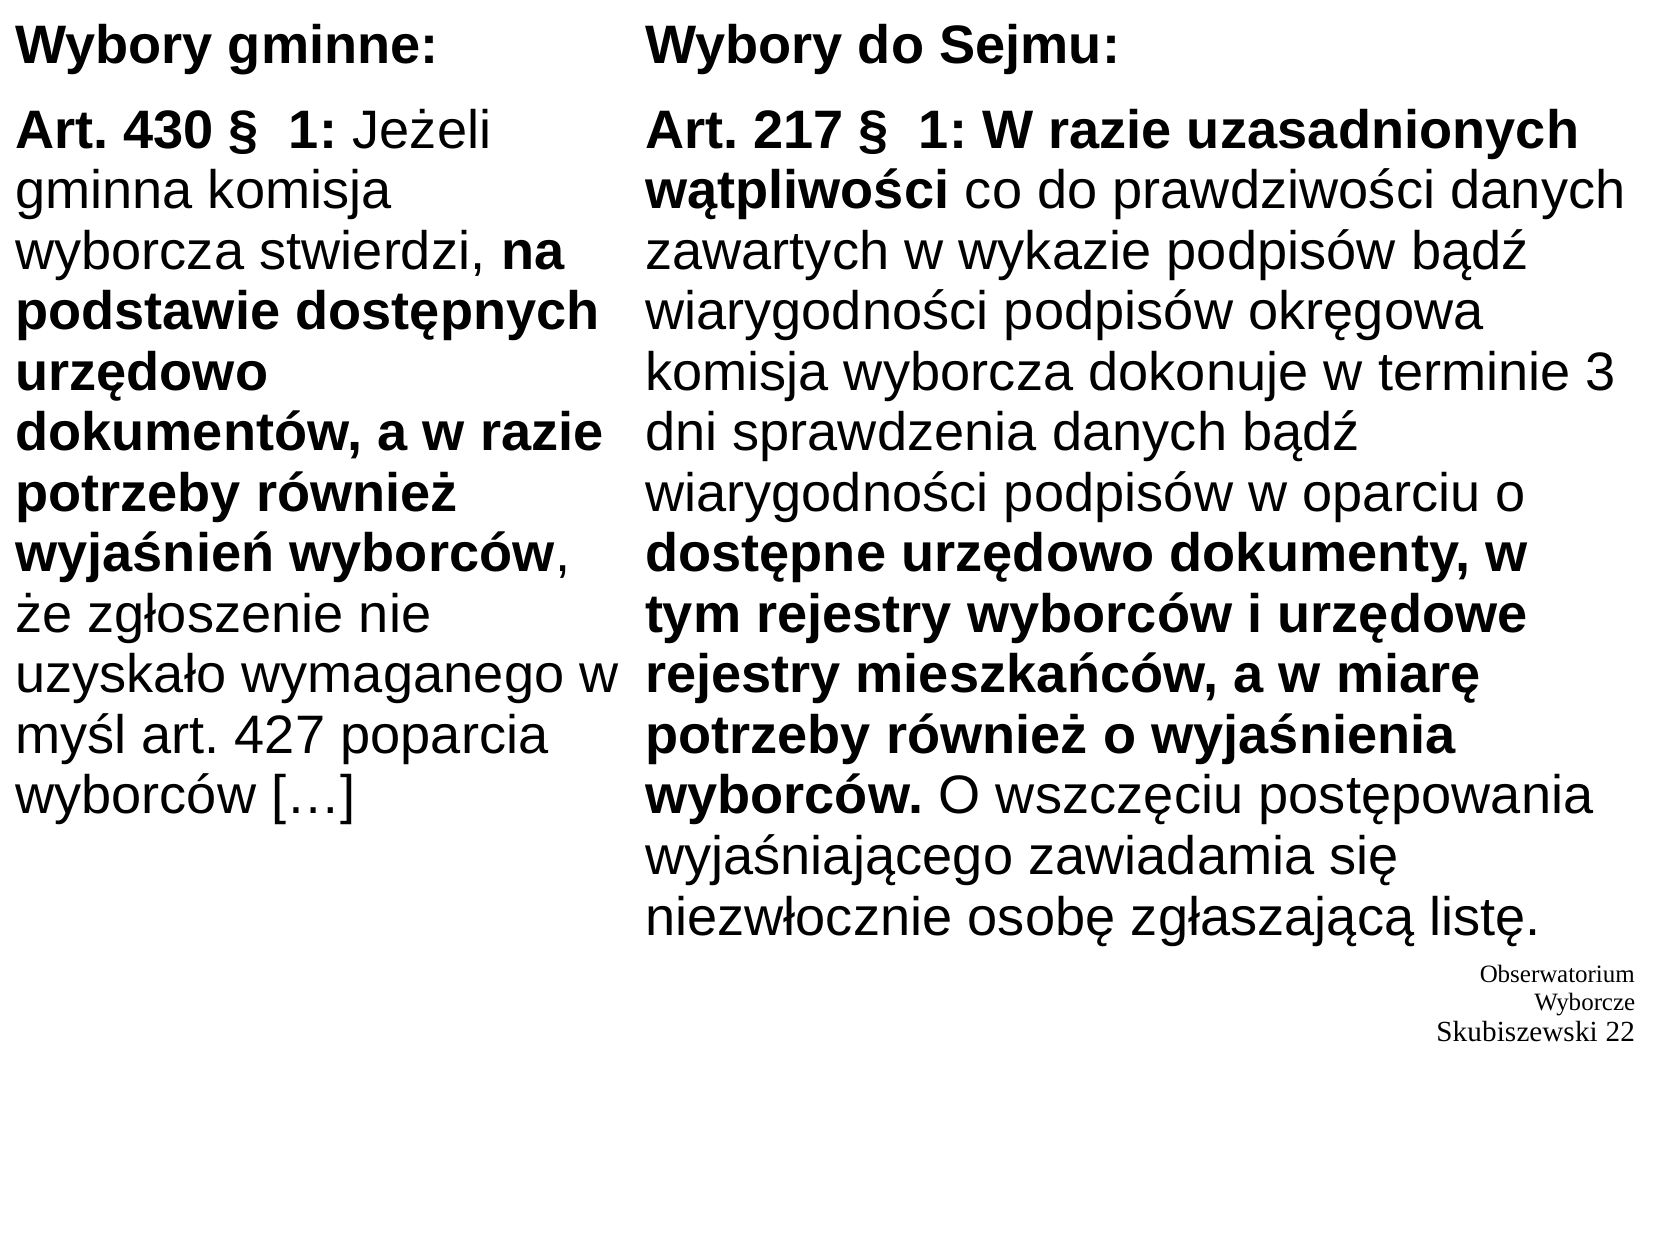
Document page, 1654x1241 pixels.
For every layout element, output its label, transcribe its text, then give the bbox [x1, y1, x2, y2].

list Wybory do Sejmu: Art. 217 § 1: W razie uzasadnionych wątpliwości co do prawdziwości danych zawartych w wykazie podpisów bądź wiarygodności podpisów okręgowa komisja wyborcza dokonuje w terminie 3 dni sprawdzenia danych bądź wiarygodności podpisów w oparciu o dostępne urzędowo dokumenty, w tym rejestry wyborców i urzędowe rejestry mieszkańców, a w miarę potrzeby również o wyjaśnienia wyborców. O wszczęciu postępowania wyjaśniającego zawiadamia się niezwłocznie osobę zgłaszającą listę. [645, 15, 1636, 1126]
list Wybory gminne: Art. 430 § 1: Jeżeli gminna komisja wyborcza stwierdzi, na podstawie dostępnych urzędowo dokumentów, a w razie potrzeby również wyjaśnień wyborców, że zgłoszenie nie uzyskało wymaganego w myśl art. 427 poparcia wyborców […] [15, 15, 631, 946]
